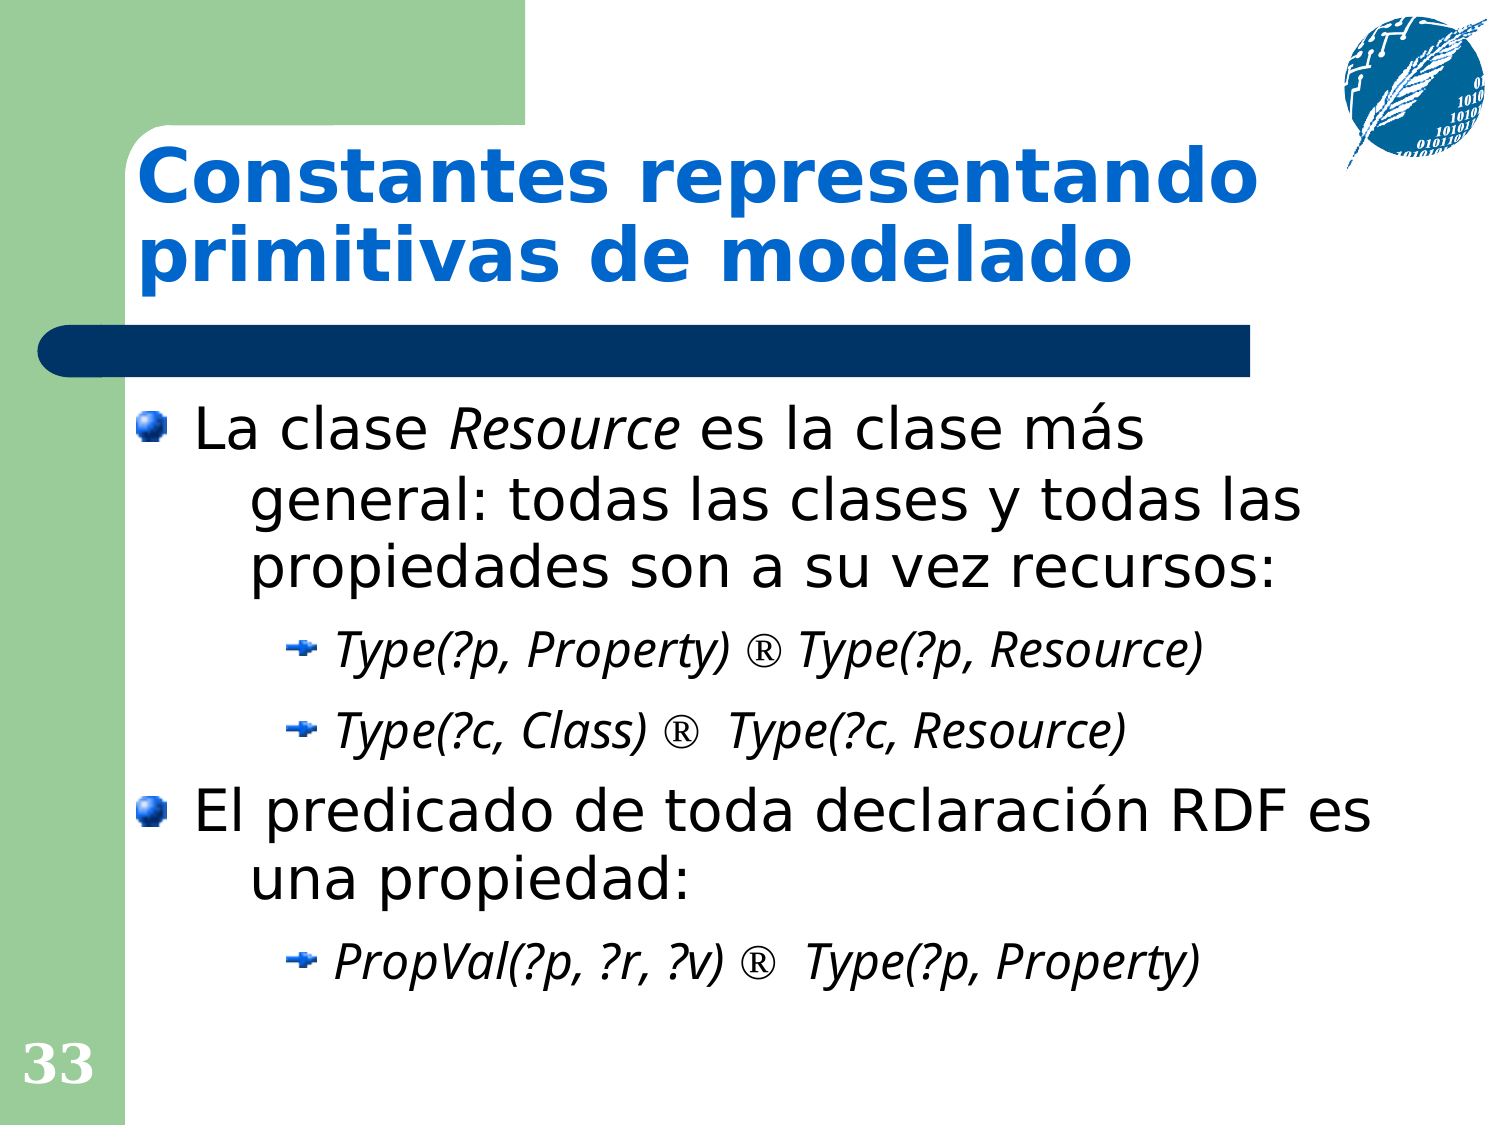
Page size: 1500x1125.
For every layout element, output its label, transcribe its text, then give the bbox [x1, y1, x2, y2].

picture [1416, 140, 1425, 149]
picture [1427, 138, 1431, 148]
picture [1433, 139, 1440, 147]
list La clase Resource es la clase más general: todas las clases y todas las propiedades son a su vez recursos: Type(?p, Property) ® Type(?p, Resource) Type(?c, Class) ® Type(?c, Resource) El predicado de toda declaración RDF es una propiedad: PropVal(?p, ?r, ?v) ® Type(?p, Property) [136, 386, 1399, 1100]
title Constantes representando primitivas de modelado [136, 135, 1413, 302]
picture [1436, 127, 1450, 136]
picture [1341, 15, 1487, 172]
